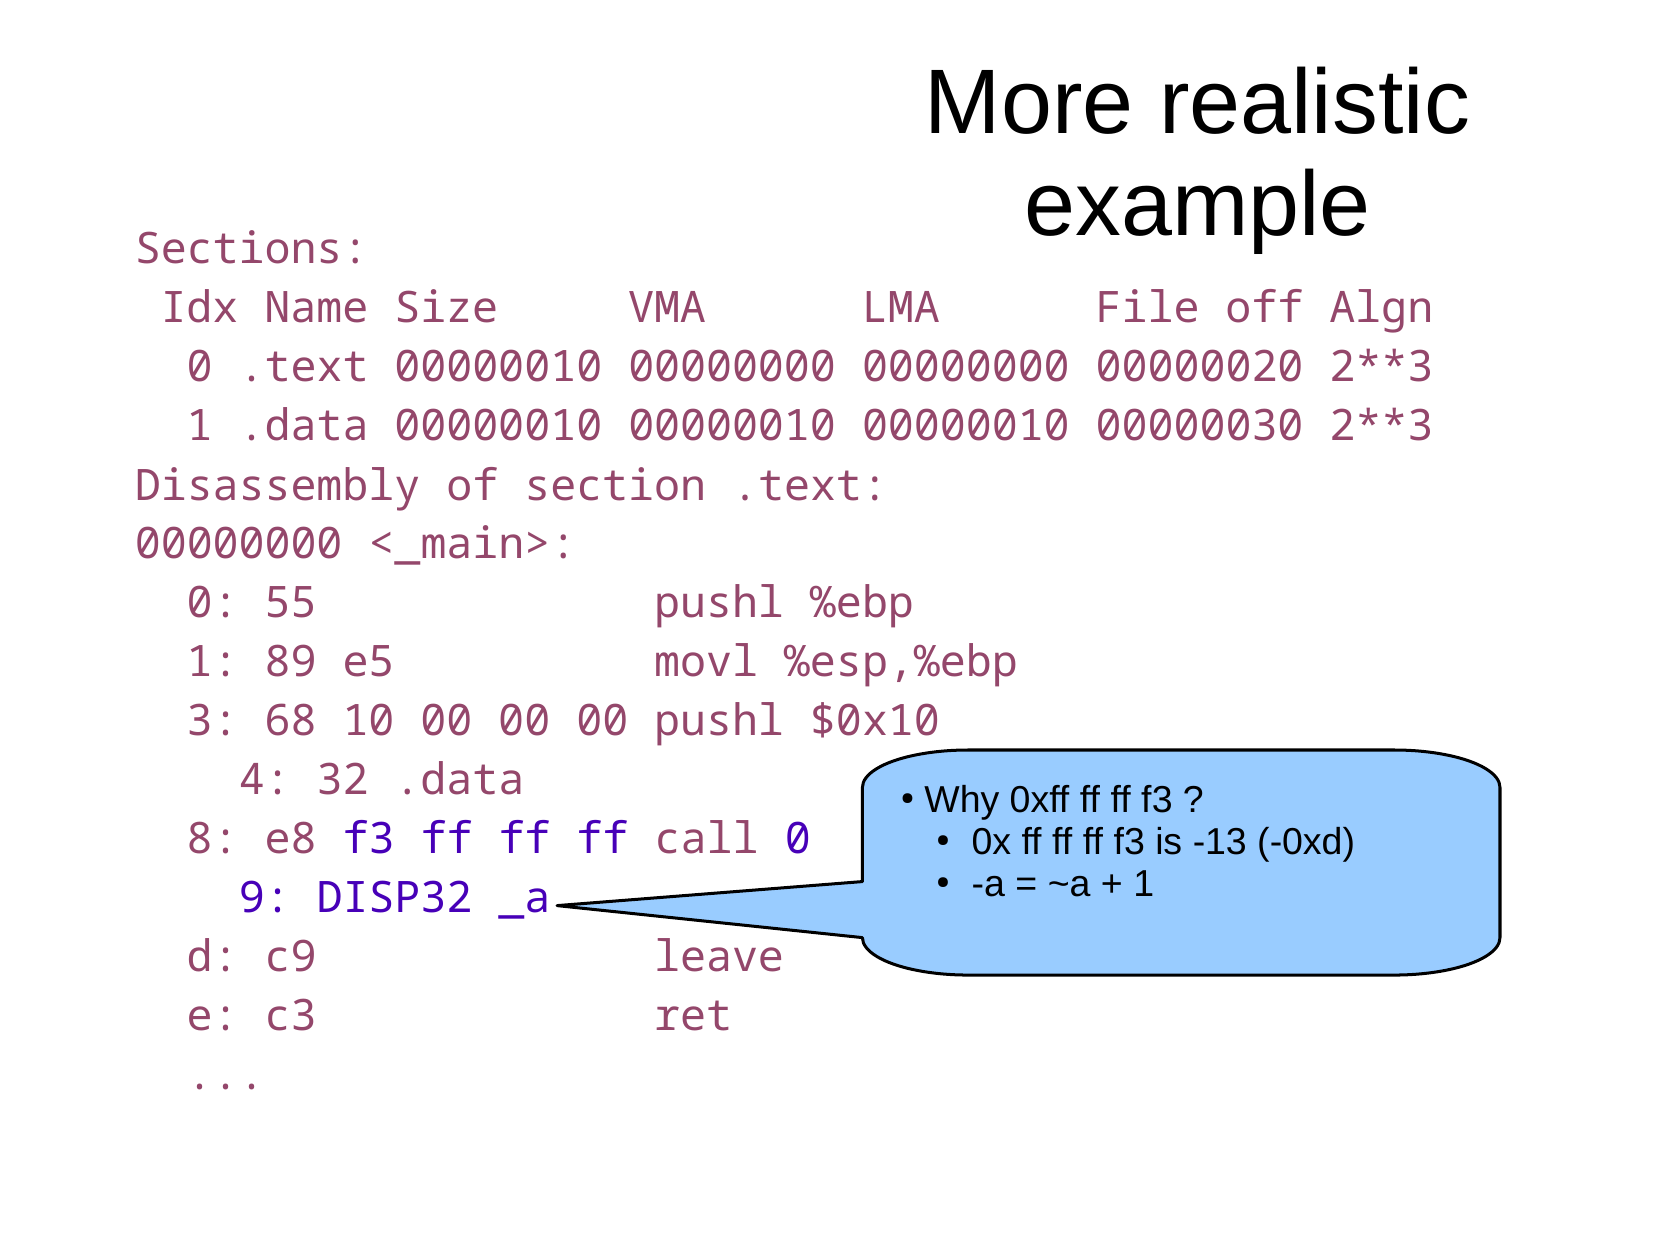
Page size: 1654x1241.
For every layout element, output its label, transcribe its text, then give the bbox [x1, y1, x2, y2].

list Sections: Idx Name Size VMA LMA File off Algn 0 .text 00000010 00000000 00000000 00000020 2**3 1 .data 00000010 00000010 00000010 00000030 2**3 Disassembly of section .text: 00000000 <_main>: 0: 55 pushl %ebp 1: 89 e5 movl %esp,%ebp 3: 68 10 00 00 00 pushl $0x10 4: 32 .data 8: e8 f3 ff ff ff call 0 9: DISP32 _a d: c9 leave e: c3 ret ... [82, 150, 1571, 1126]
title More realistic example [825, 49, 1571, 150]
text_box Why 0xff ff ff f3 ? 0x ff ff ff f3 is -13 (-0xd) -a = ~a + 1 [557, 750, 1501, 976]
